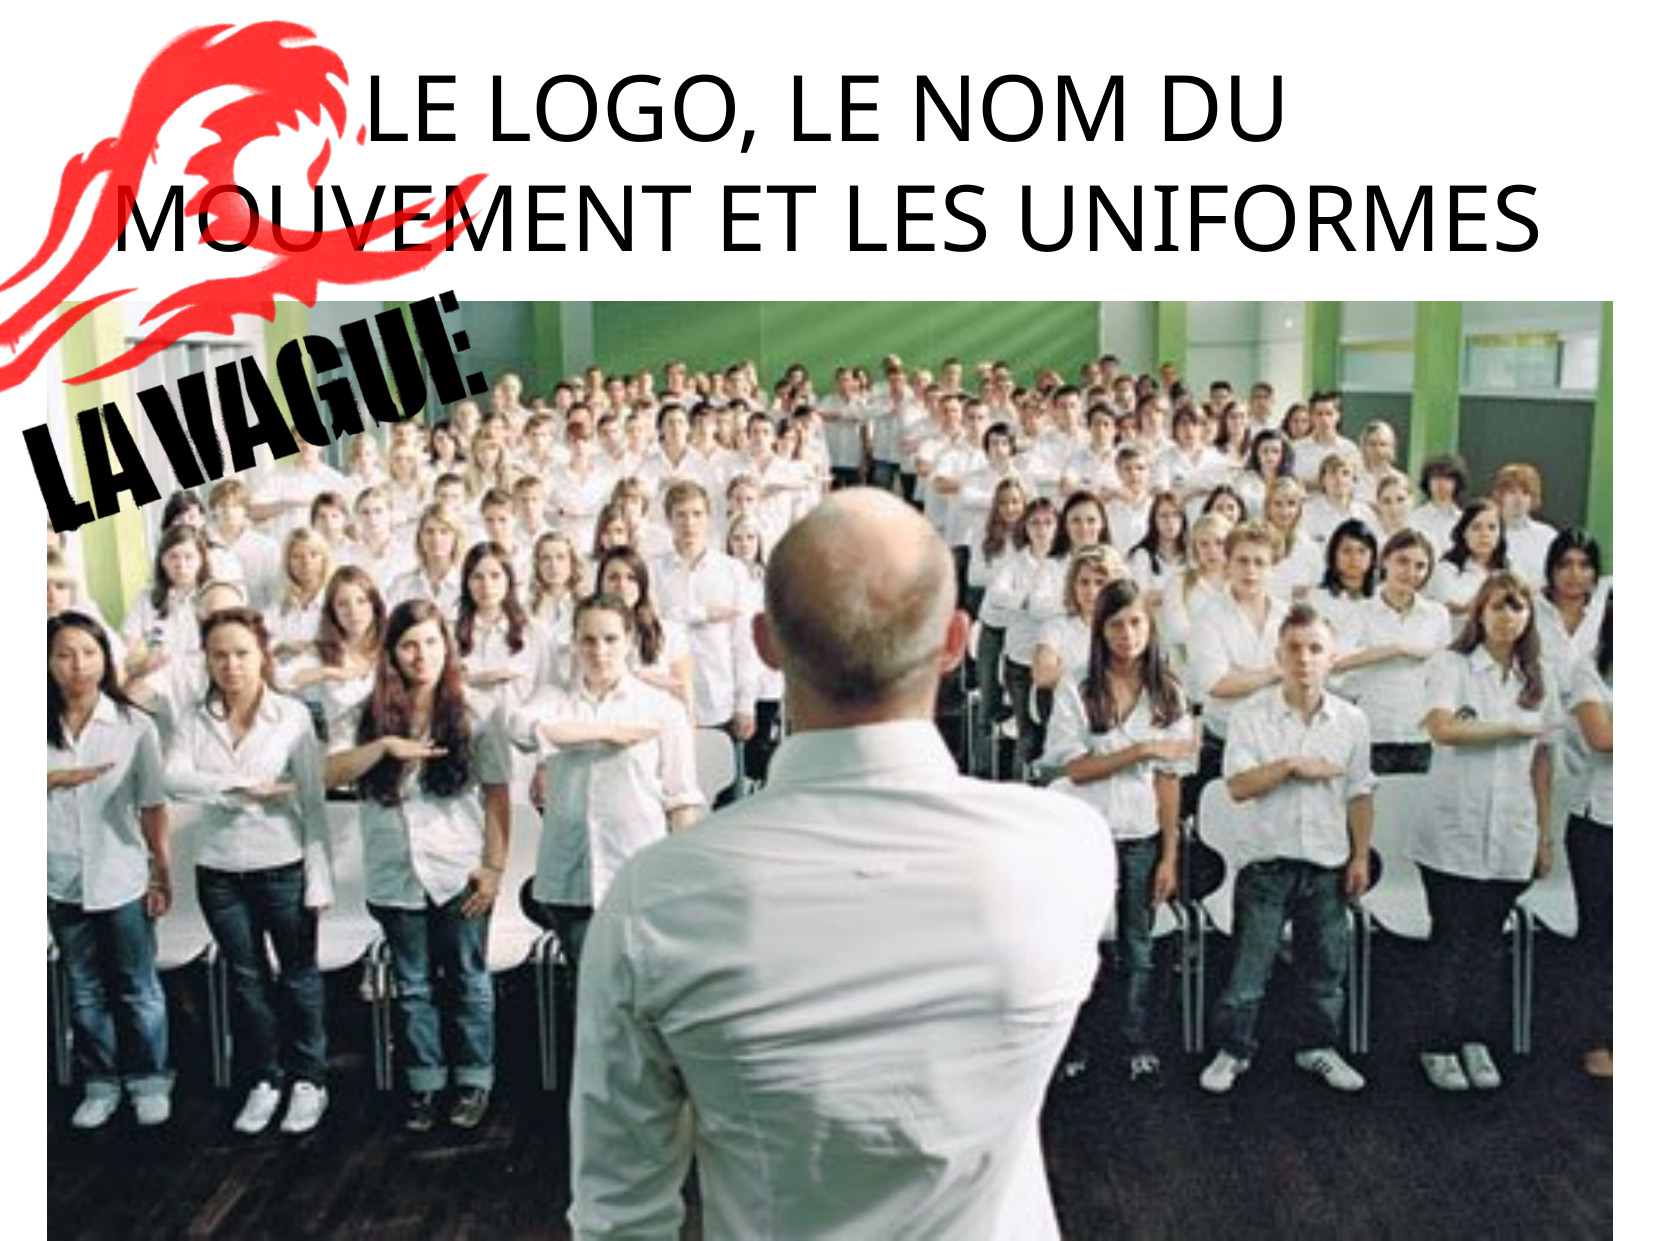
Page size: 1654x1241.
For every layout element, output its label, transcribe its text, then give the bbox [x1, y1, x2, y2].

title LE LOGO, LE NOM DU MOUVEMENT ET LES UNIFORMES [454, 49, 1571, 257]
picture [0, 0, 1613, 1241]
